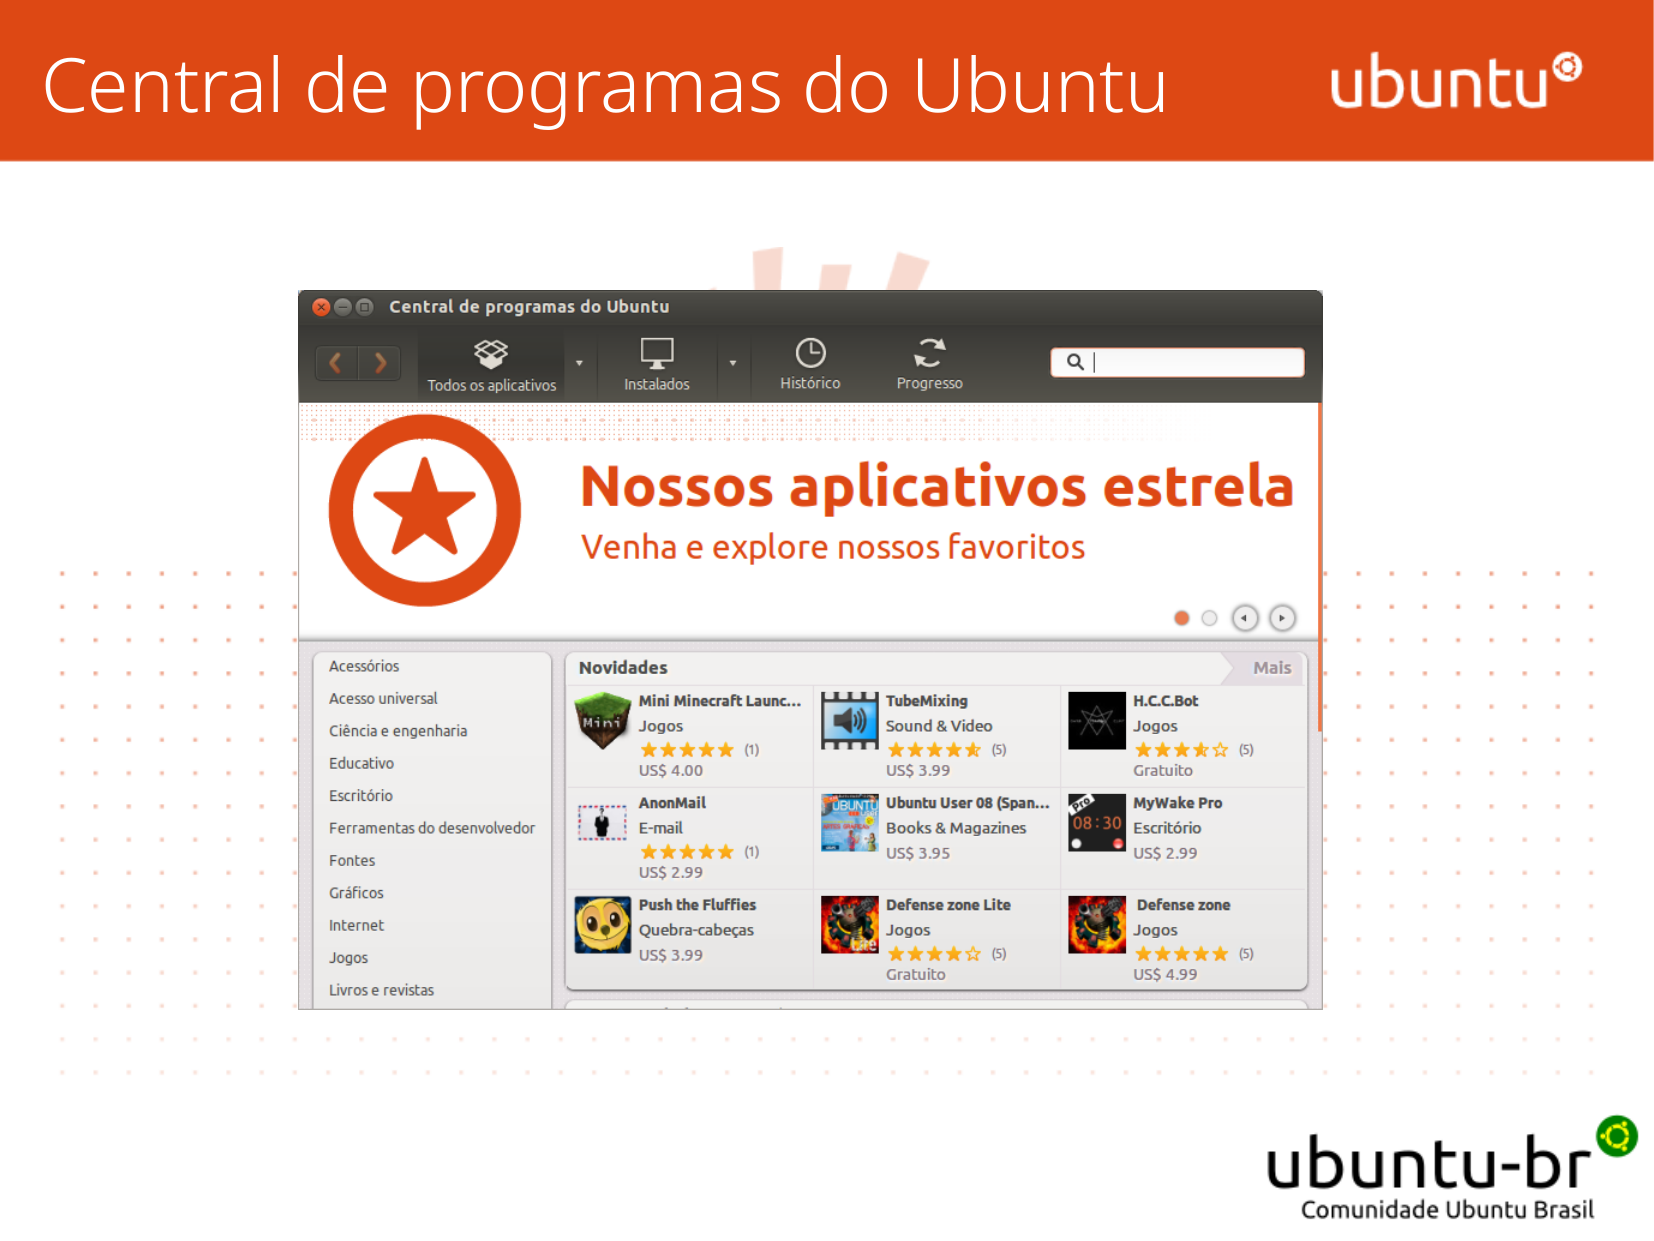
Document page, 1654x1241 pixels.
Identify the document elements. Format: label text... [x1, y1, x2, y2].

picture [0, 0, 1654, 1241]
title Central de programas do Ubuntu [41, 31, 1300, 136]
